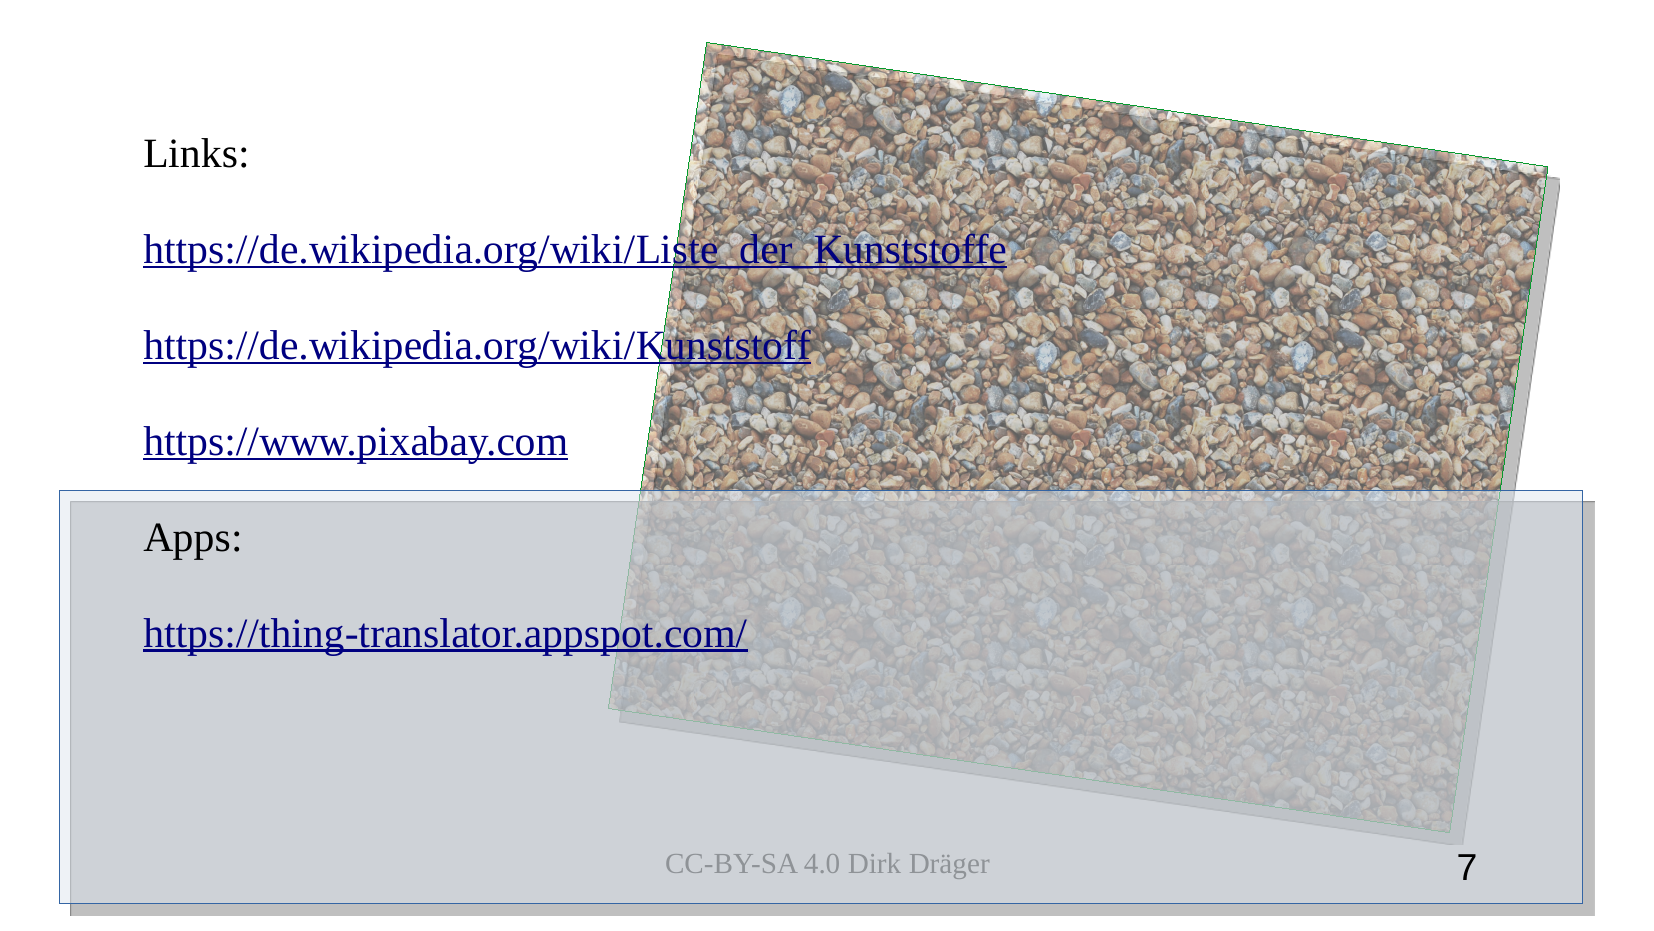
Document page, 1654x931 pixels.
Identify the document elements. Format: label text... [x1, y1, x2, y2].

text_box <Foliennummer> [1273, 839, 1654, 910]
text_box [702, 42, 894, 70]
text_box [59, 130, 1583, 904]
chart [23, 70, 1303, 690]
chart [908, 70, 1303, 129]
